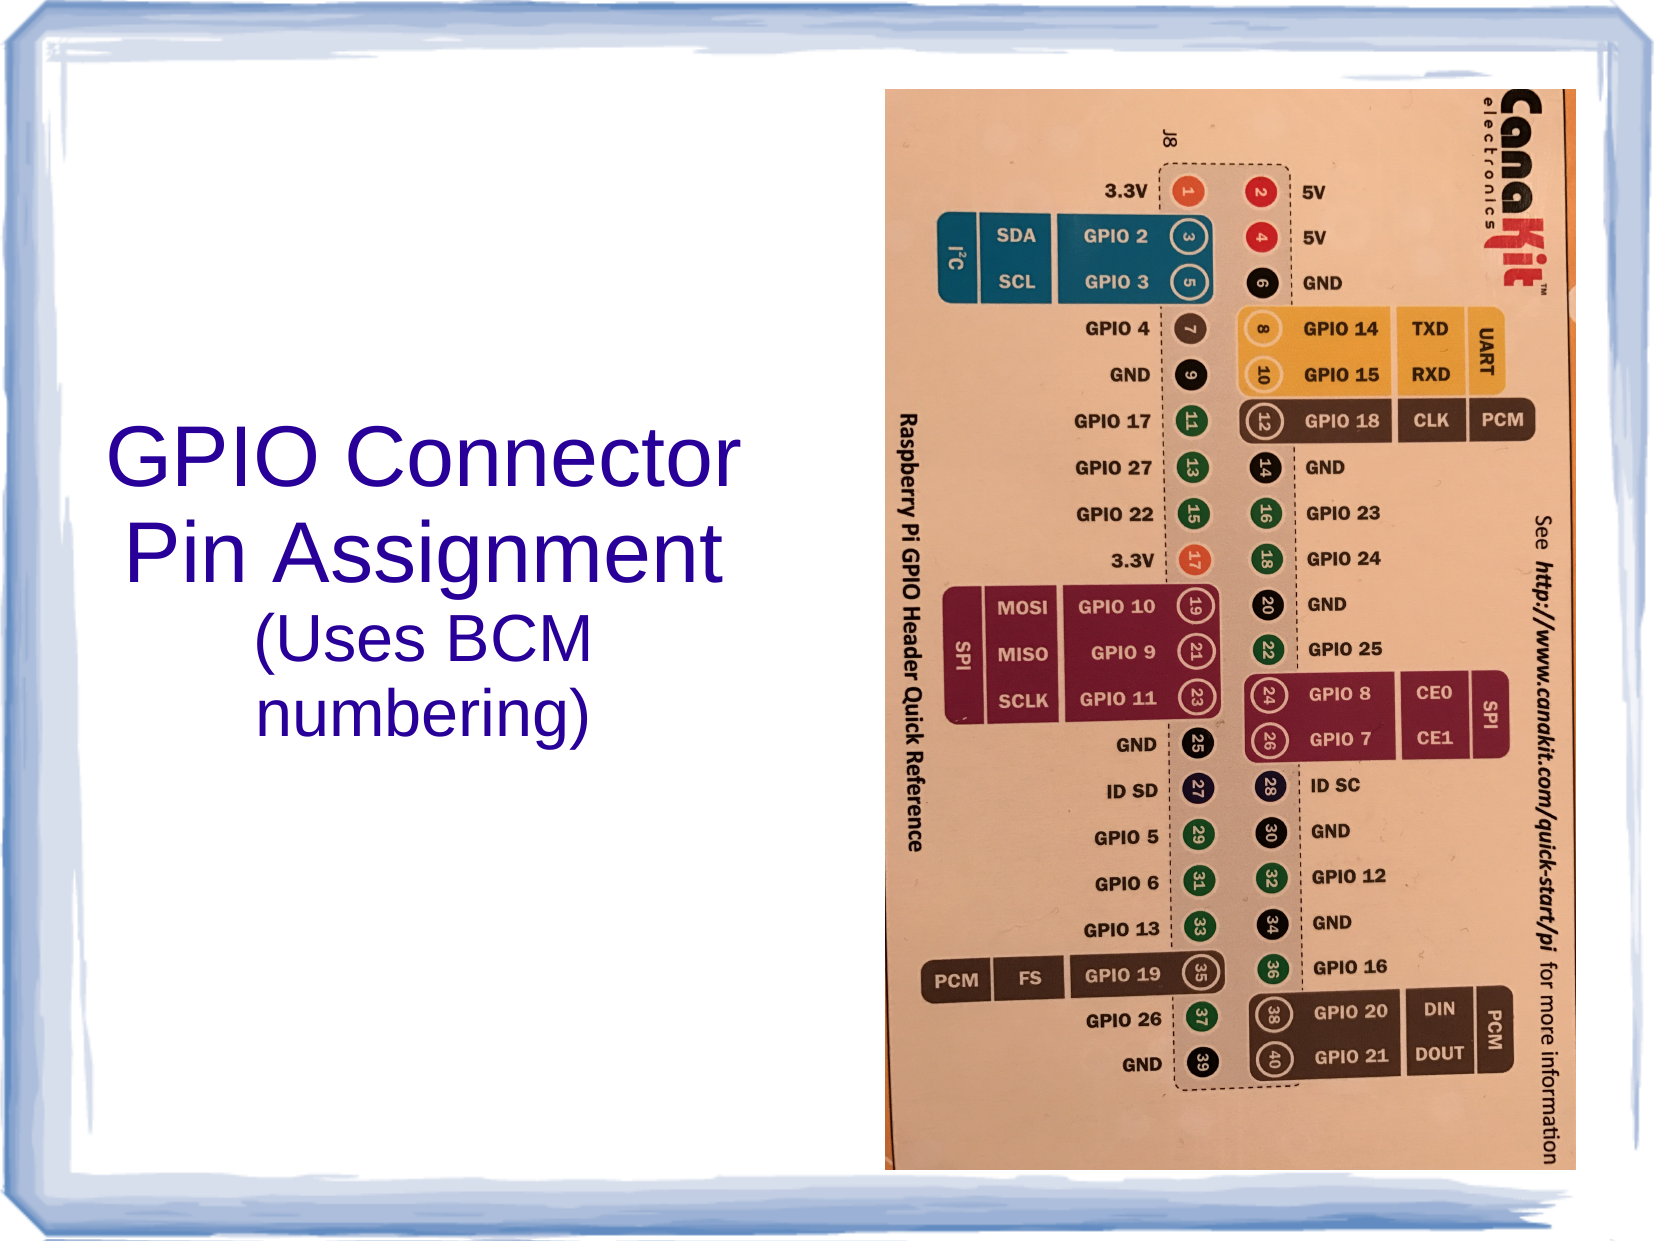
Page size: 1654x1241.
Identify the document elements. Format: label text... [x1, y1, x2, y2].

title GPIO Connector Pin Assignment (Uses BCM numbering) [82, 49, 766, 1111]
picture [0, 0, 1654, 1241]
